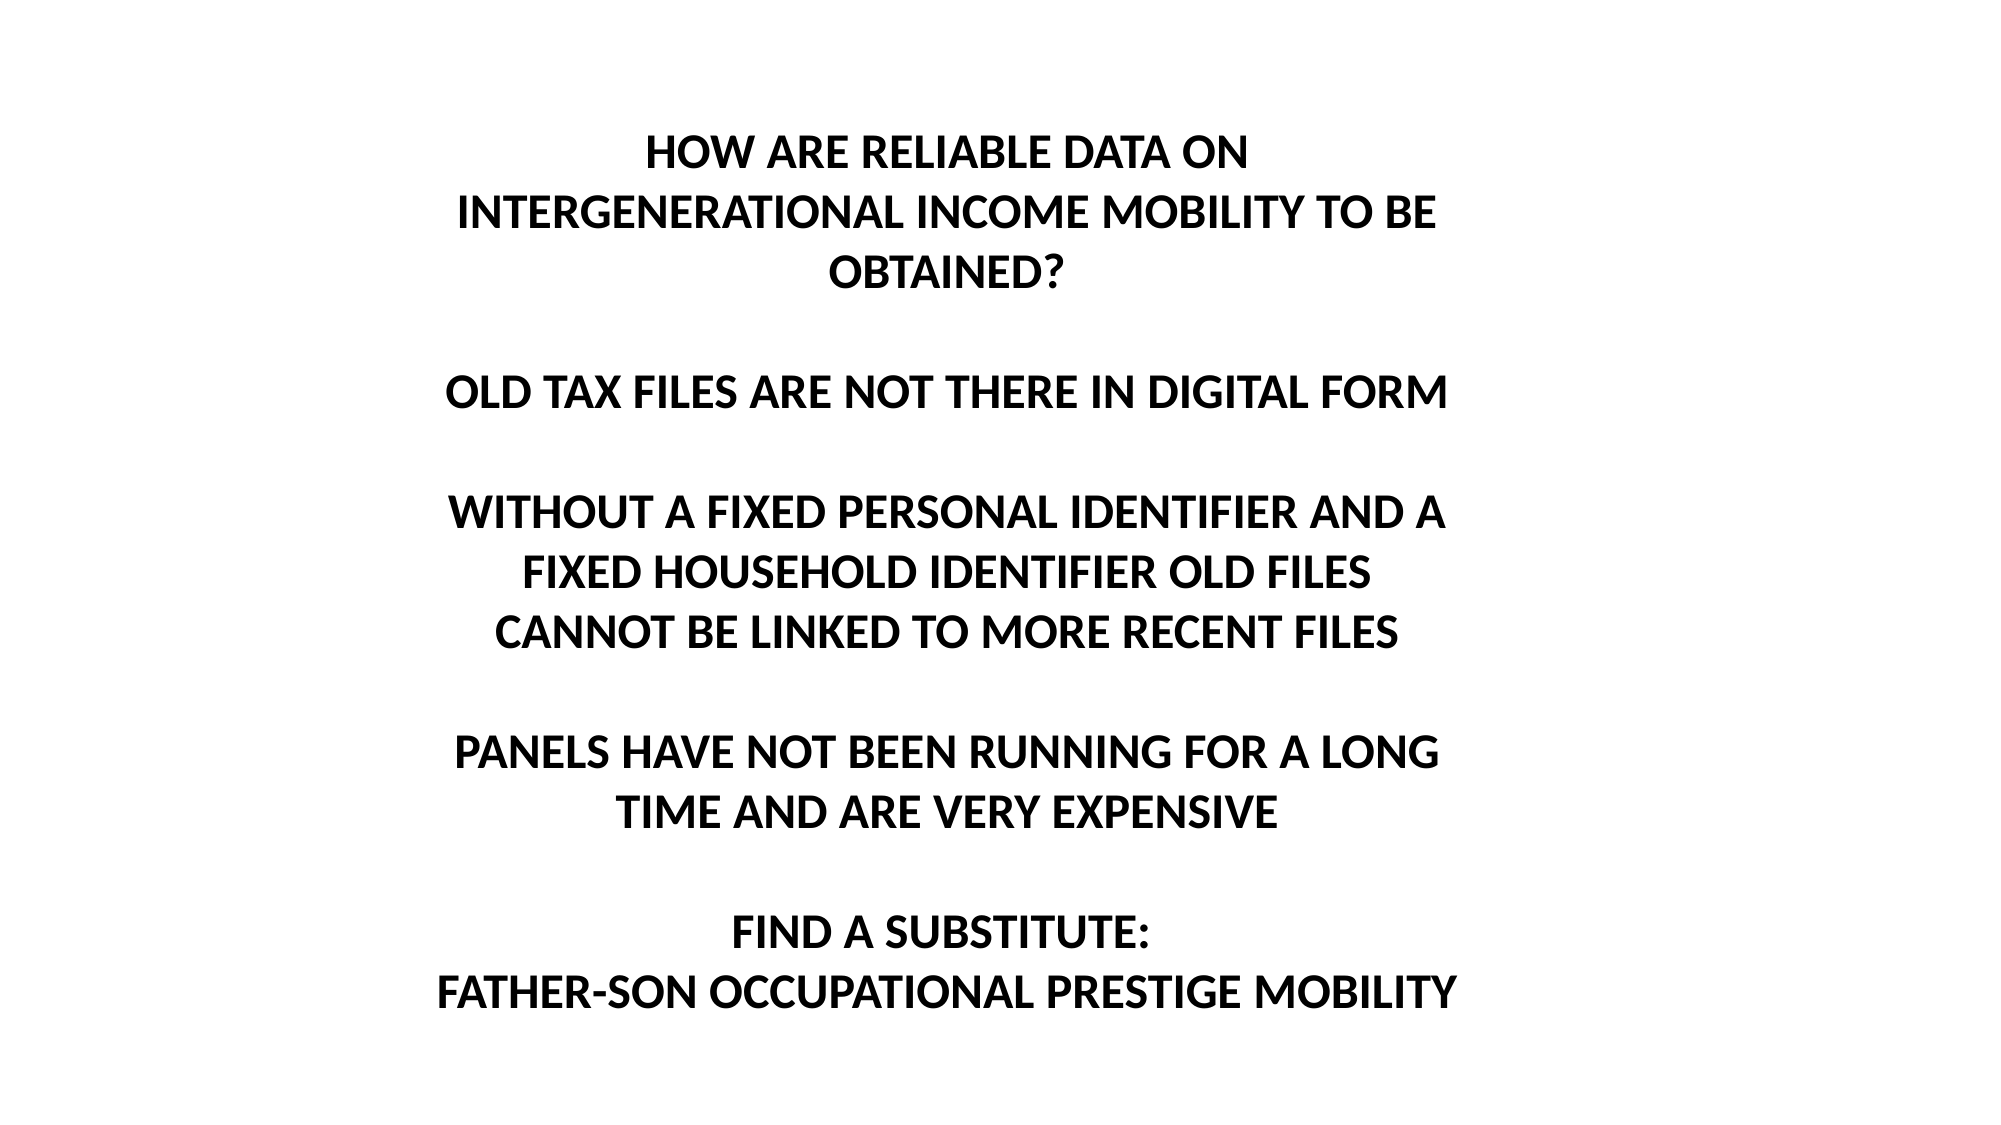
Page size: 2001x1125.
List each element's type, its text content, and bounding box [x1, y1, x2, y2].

text_box HOW ARE RELIABLE DATA ON INTERGENERATIONAL INCOME MOBILITY TO BE OBTAINED? OLD TAX FILES ARE NOT THERE IN DIGITAL FORM WITHOUT A FIXED PERSONAL IDENTIFIER AND A FIXED HOUSEHOLD IDENTIFIER OLD FILES CANNOT BE LINKED TO MORE RECENT FILES PANELS HAVE NOT BEEN RUNNING FOR A LONG TIME AND ARE VERY EXPENSIVE FIND A SUBSTITUTE: FATHER-SON OCCUPATIONAL PRESTIGE MOBILITY [416, 110, 1478, 1035]
